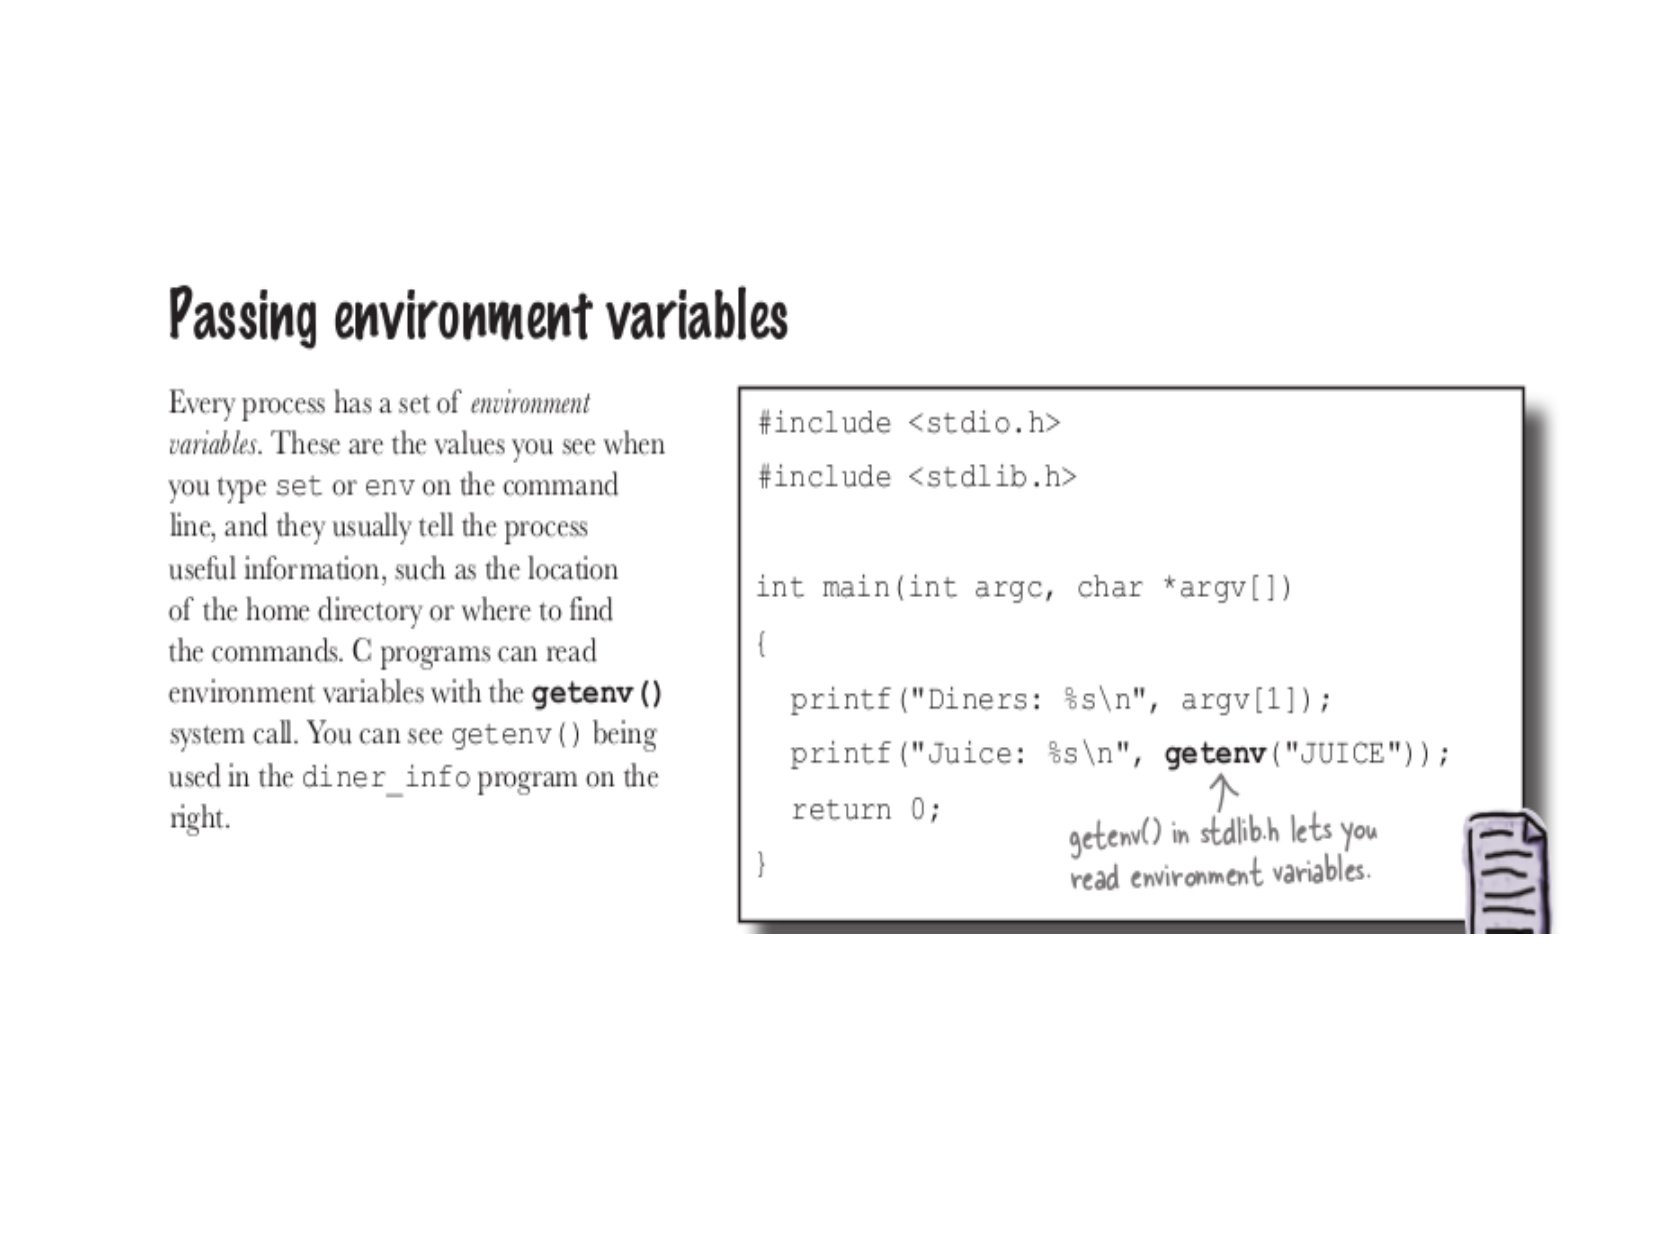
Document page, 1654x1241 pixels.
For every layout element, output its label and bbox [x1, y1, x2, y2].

picture [59, 247, 1595, 934]
